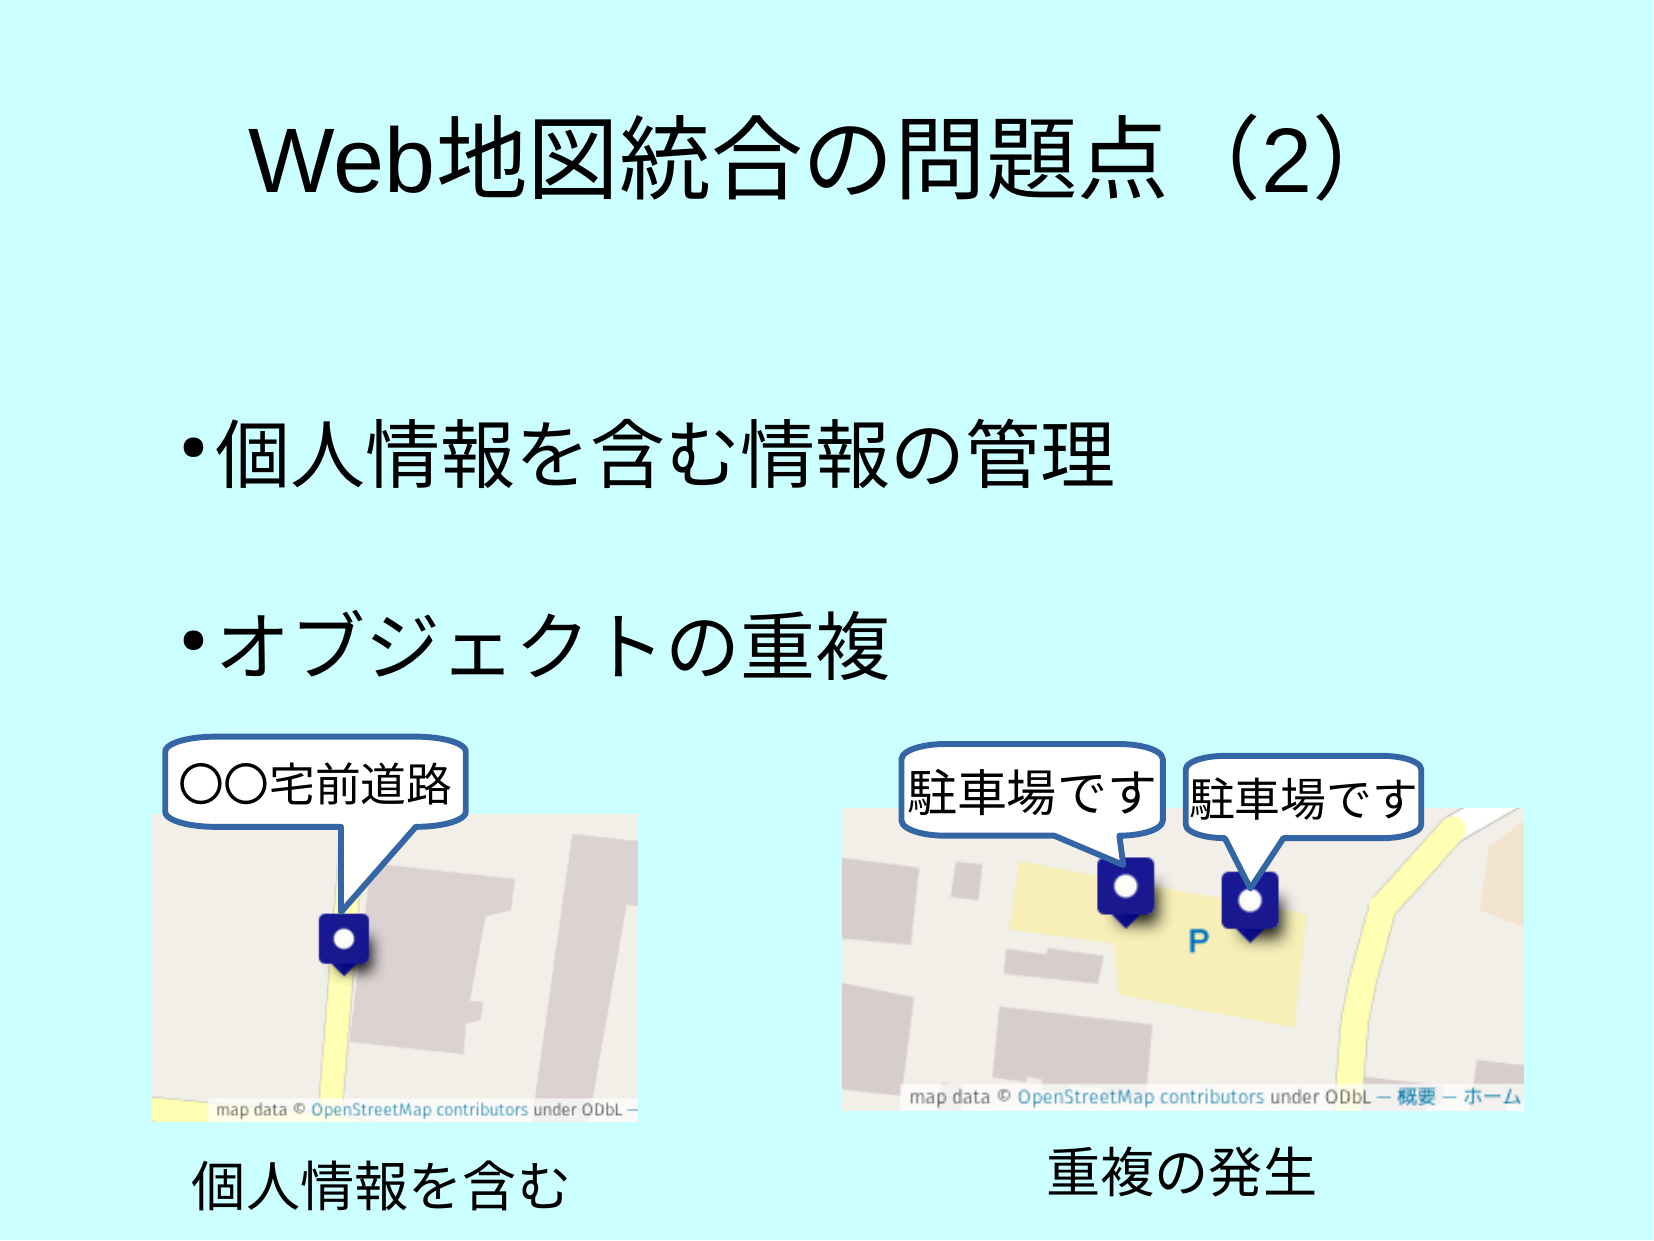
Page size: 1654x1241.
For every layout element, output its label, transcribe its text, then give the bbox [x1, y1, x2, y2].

text_box 駐車場です [901, 744, 1163, 865]
picture [152, 814, 638, 1123]
text_box 駐車場です [1185, 755, 1422, 889]
text_box 〇〇宅前道路 [165, 736, 466, 913]
text_box 重複の発生 [1031, 1122, 1351, 1227]
text_box 個人情報を含む [177, 1135, 626, 1205]
picture [842, 808, 1524, 1111]
text_box 個人情報を含む情報の管理 オブジェクトの重複 [165, 387, 1548, 886]
title Web地図統合の問題点（2） [82, 49, 1571, 257]
